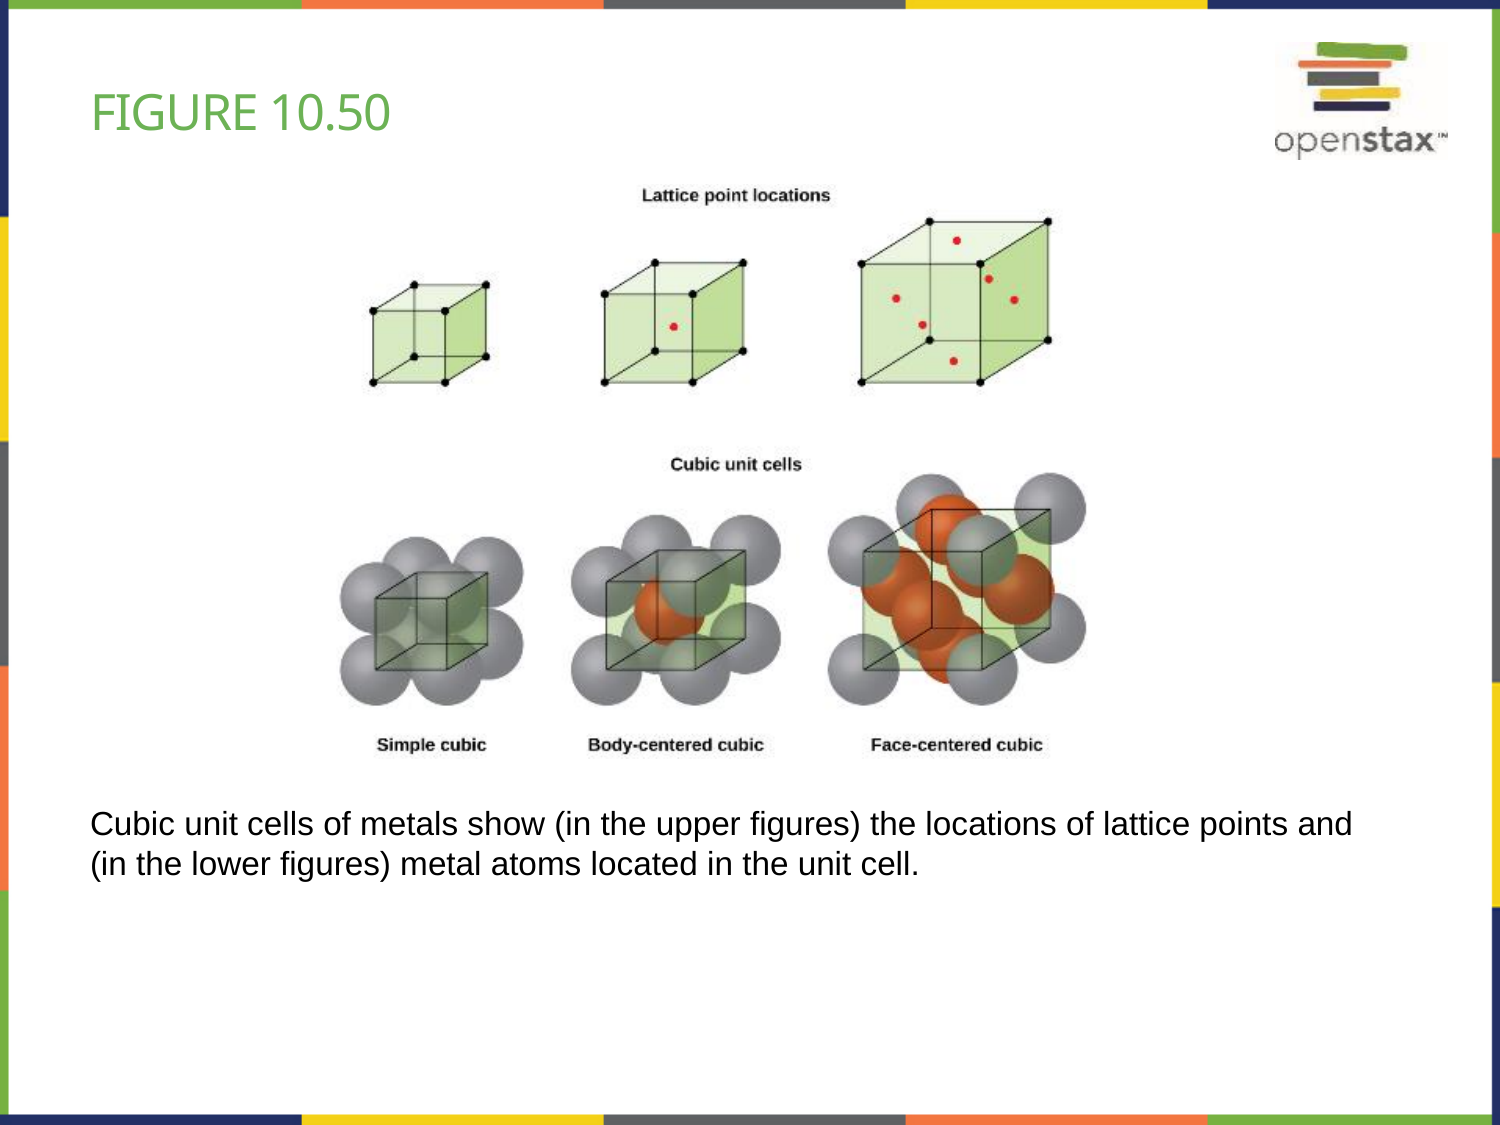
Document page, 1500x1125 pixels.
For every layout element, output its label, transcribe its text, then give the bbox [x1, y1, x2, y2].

picture [0, 0, 1500, 1125]
list Cubic unit cells of metals show (in the upper figures) the locations of lattice points and (in the lower figures) metal atoms located in the unit cell. [75, 794, 1398, 986]
title Figure 10.50 [75, 39, 1398, 148]
